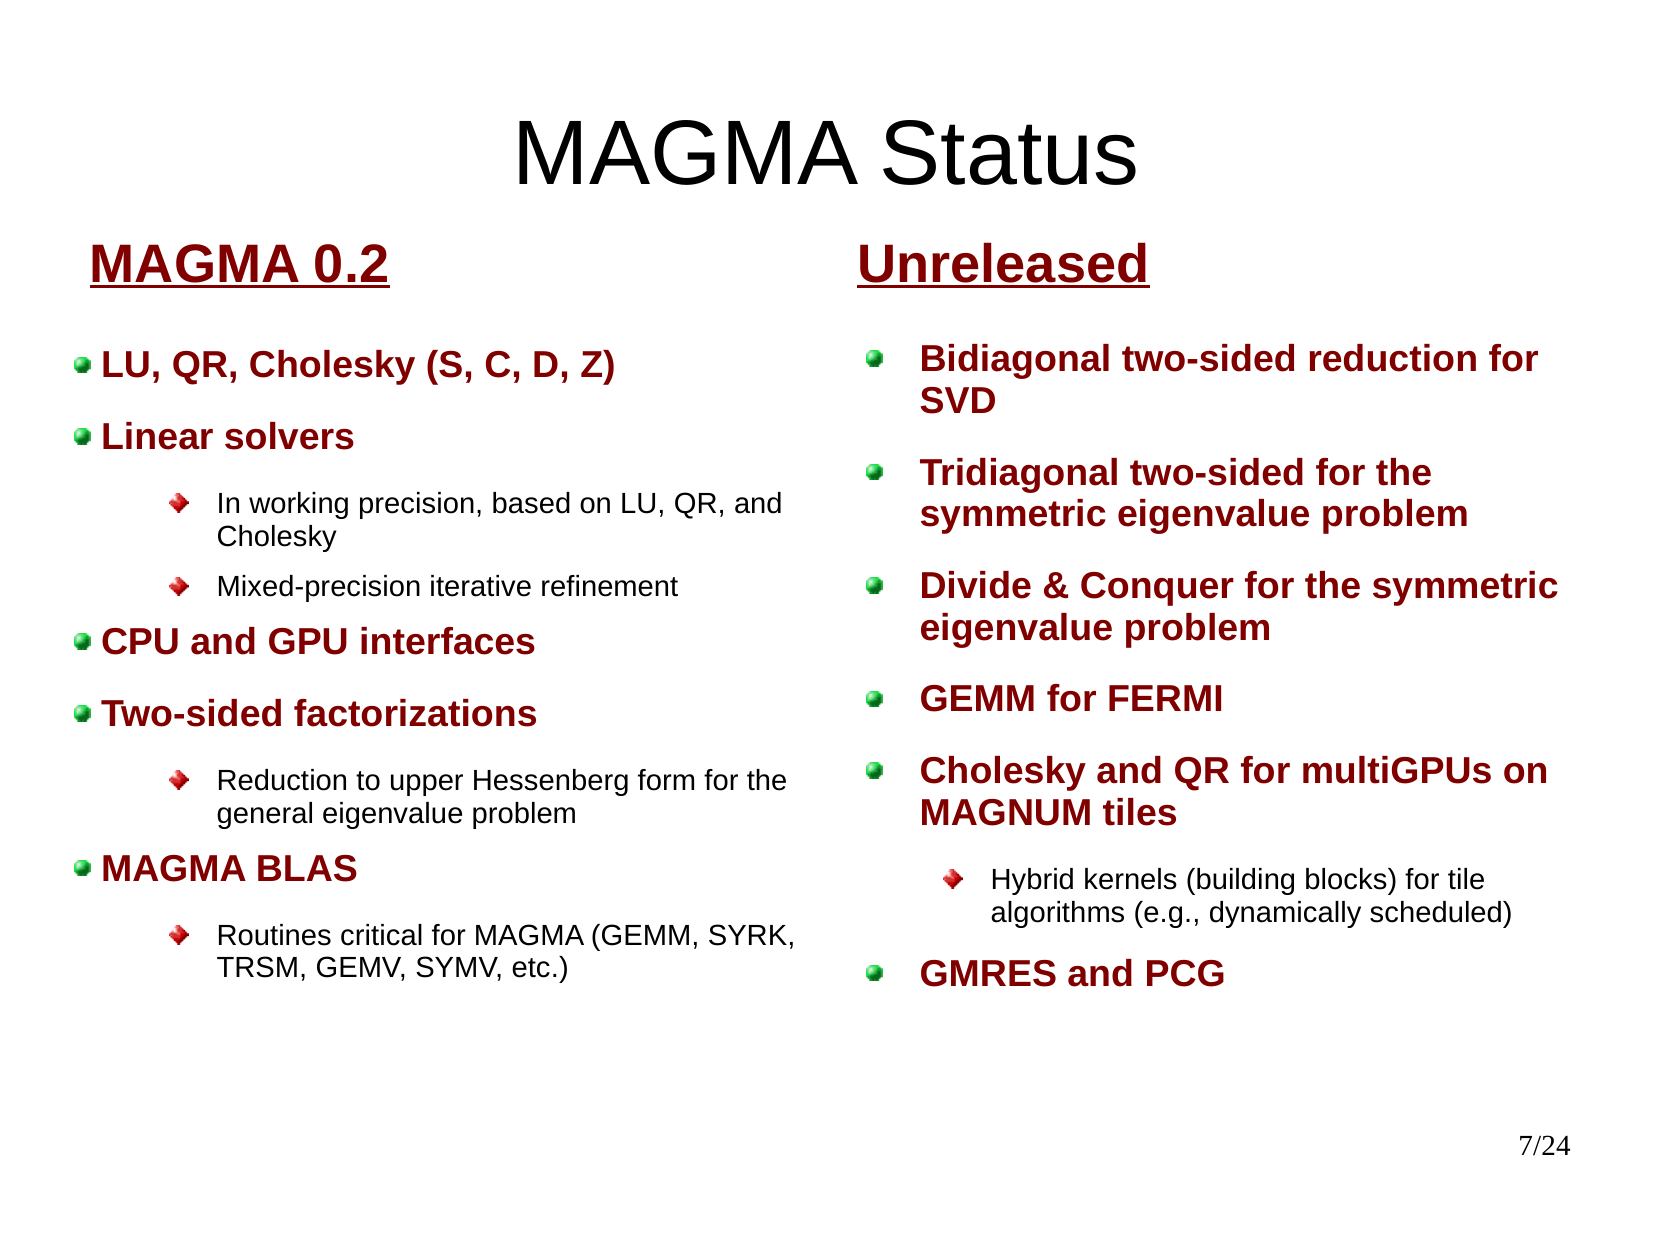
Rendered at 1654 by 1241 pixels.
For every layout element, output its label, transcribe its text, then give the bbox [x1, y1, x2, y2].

list LU, QR, Cholesky (S, C, D, Z) Linear solvers In working precision, based on LU, QR, and Cholesky Mixed-precision iterative refinement CPU and GPU interfaces Two-sided factorizations Reduction to upper Hessenberg form for the general eigenvalue problem MAGMA BLAS Routines critical for MAGMA (GEMM, SYRK, TRSM, GEMV, SYMV, etc.) [74, 343, 802, 1163]
text_box Unreleased [842, 225, 1166, 302]
text_box MAGMA 0.2 [74, 225, 405, 302]
title MAGMA Status [82, 49, 1571, 257]
list Bidiagonal two-sided reduction for SVD Tridiagonal two-sided for the symmetric eigenvalue problem Divide & Conquer for the symmetric eigenvalue problem GEMM for FERMI Cholesky and QR for multiGPUs on MAGNUM tiles Hybrid kernels (building blocks) for tile algorithms (e.g., dynamically scheduled) GMRES and PCG [848, 337, 1575, 1142]
